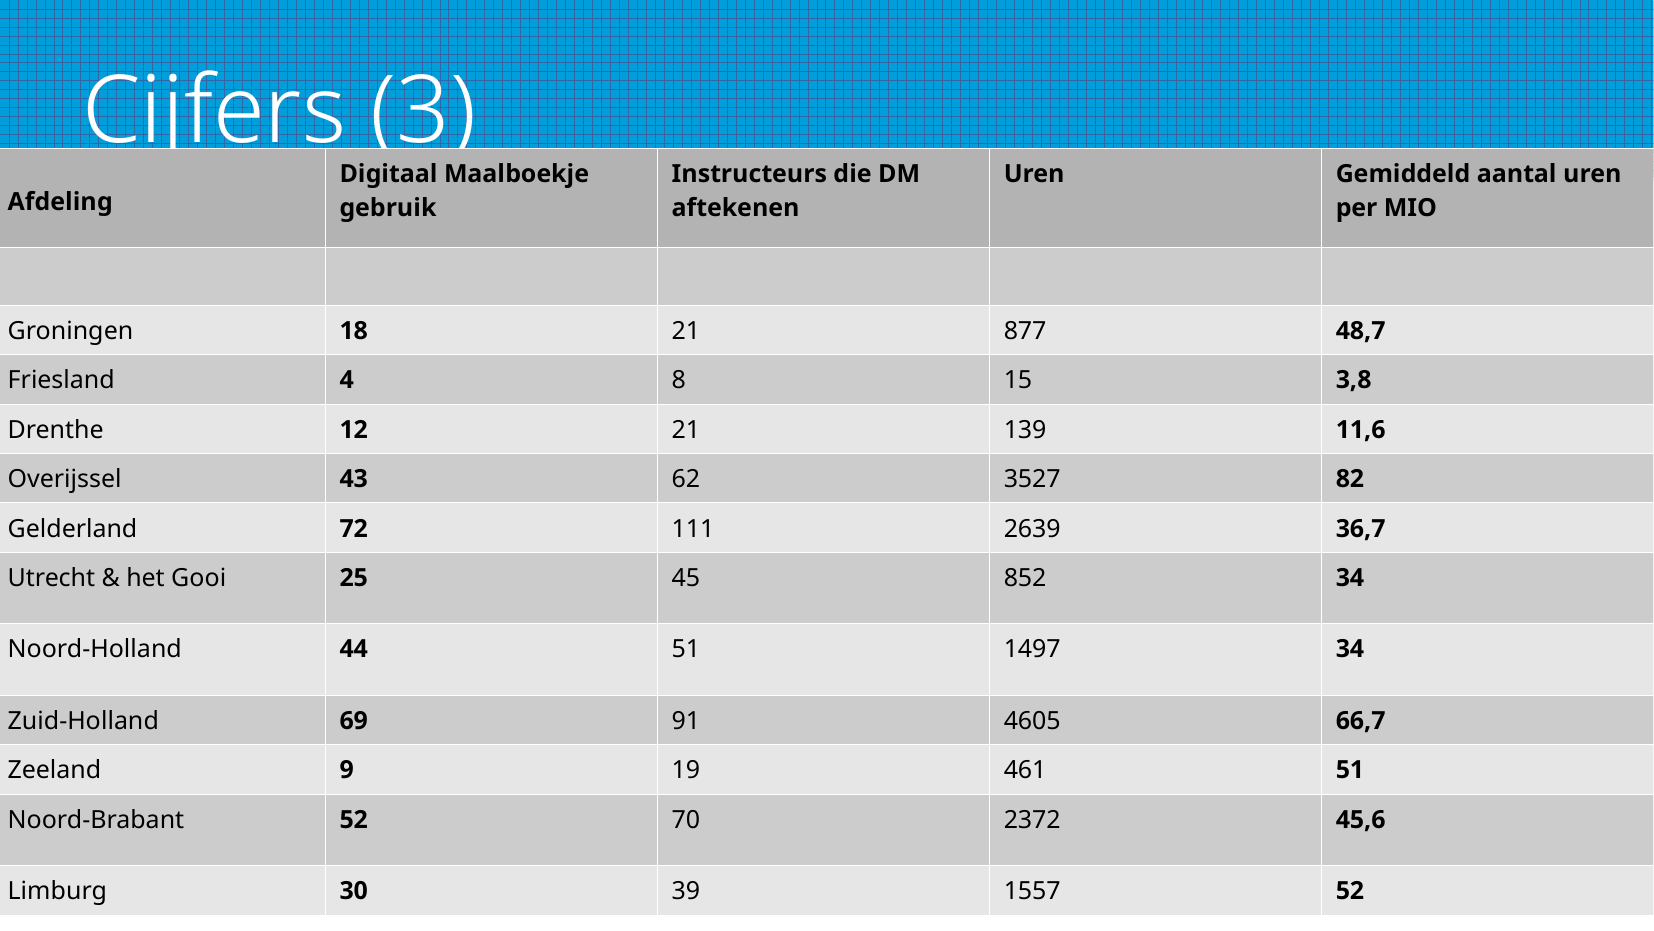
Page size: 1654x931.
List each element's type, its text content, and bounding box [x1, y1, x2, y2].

table_cell 21 [658, 405, 989, 453]
table_cell [658, 248, 989, 305]
table_cell 3,8 [1322, 355, 1653, 404]
table_cell [1322, 248, 1653, 305]
table_cell 12 [326, 405, 657, 453]
table_cell 36,7 [1322, 503, 1653, 552]
table_cell 51 [658, 624, 989, 695]
table_cell 69 [326, 696, 657, 744]
table_cell 30 [326, 866, 657, 915]
table_cell [990, 248, 1321, 305]
table_header Uren [990, 149, 1321, 247]
table_cell Friesland [0, 355, 325, 404]
table_cell 852 [990, 553, 1321, 623]
table_cell 15 [990, 355, 1321, 404]
table_cell 461 [990, 745, 1321, 794]
table_cell 877 [990, 306, 1321, 354]
table_cell 52 [1322, 866, 1653, 915]
table_cell Limburg [0, 866, 325, 915]
table_cell [0, 248, 325, 305]
table_cell Noord-Holland [0, 624, 325, 695]
table_cell 4605 [990, 696, 1321, 744]
table_cell Drenthe [0, 405, 325, 453]
table_header Afdeling [0, 149, 325, 247]
table_cell Gelderland [0, 503, 325, 552]
table_cell 39 [658, 866, 989, 915]
table_cell 34 [1322, 553, 1653, 623]
table_cell 139 [990, 405, 1321, 453]
table_cell 48,7 [1322, 306, 1653, 354]
table_cell 45,6 [1322, 795, 1653, 865]
table_cell Zuid-Holland [0, 696, 325, 744]
table_cell 18 [326, 306, 657, 354]
table_header Instructeurs die DM aftekenen [658, 149, 989, 247]
table_cell 11,6 [1322, 405, 1653, 453]
table_cell 2639 [990, 503, 1321, 552]
table_cell 66,7 [1322, 696, 1653, 744]
table_cell 51 [1322, 745, 1653, 794]
table_cell 52 [326, 795, 657, 865]
table_cell 62 [658, 454, 989, 502]
table_cell Groningen [0, 306, 325, 354]
table_header Digitaal Maalboekje gebruik [326, 149, 657, 247]
table_cell 70 [658, 795, 989, 865]
table_cell 34 [1322, 624, 1653, 695]
table_cell 2372 [990, 795, 1321, 865]
table_cell 91 [658, 696, 989, 744]
table_cell Zeeland [0, 745, 325, 794]
title Cijfers (3) [82, 14, 1571, 148]
table_header Gemiddeld aantal uren per MIO [1322, 149, 1653, 247]
table_cell 1557 [990, 866, 1321, 915]
table_cell Overijssel [0, 454, 325, 502]
table_cell 25 [326, 553, 657, 623]
table_cell 19 [658, 745, 989, 794]
table_cell Noord-Brabant [0, 795, 325, 865]
table_cell [326, 248, 657, 305]
table_cell 3527 [990, 454, 1321, 502]
table_cell 4 [326, 355, 657, 404]
table_cell 82 [1322, 454, 1653, 502]
table_cell 21 [658, 306, 989, 354]
table_cell Utrecht & het Gooi [0, 553, 325, 623]
table_cell 45 [658, 553, 989, 623]
table_cell 43 [326, 454, 657, 502]
table_cell 1497 [990, 624, 1321, 695]
table_cell 111 [658, 503, 989, 552]
table_cell 44 [326, 624, 657, 695]
table_cell 8 [658, 355, 989, 404]
table_cell 9 [326, 745, 657, 794]
table_cell 72 [326, 503, 657, 552]
